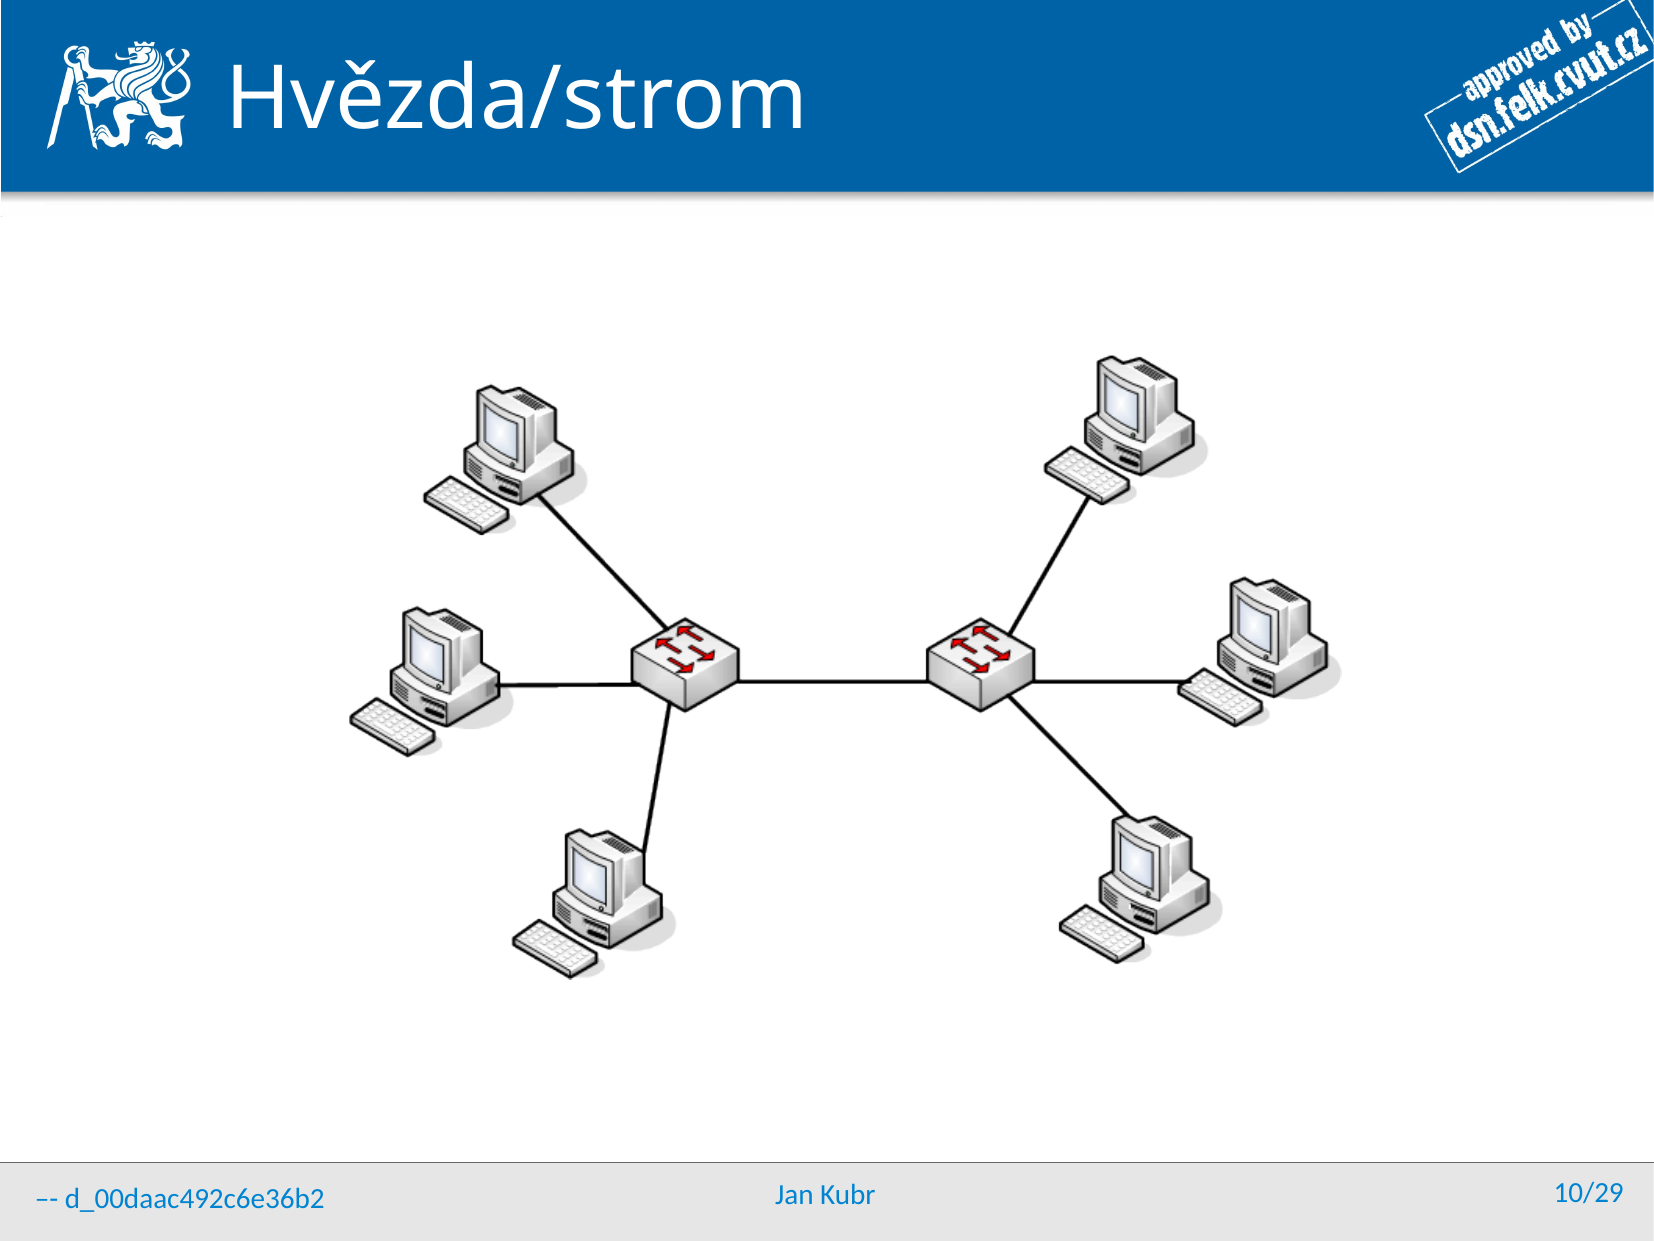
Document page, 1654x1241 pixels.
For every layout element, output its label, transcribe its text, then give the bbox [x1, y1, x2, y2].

picture [349, 354, 1342, 980]
title Hvězda/strom [225, 0, 1426, 188]
picture [1, 0, 1654, 217]
